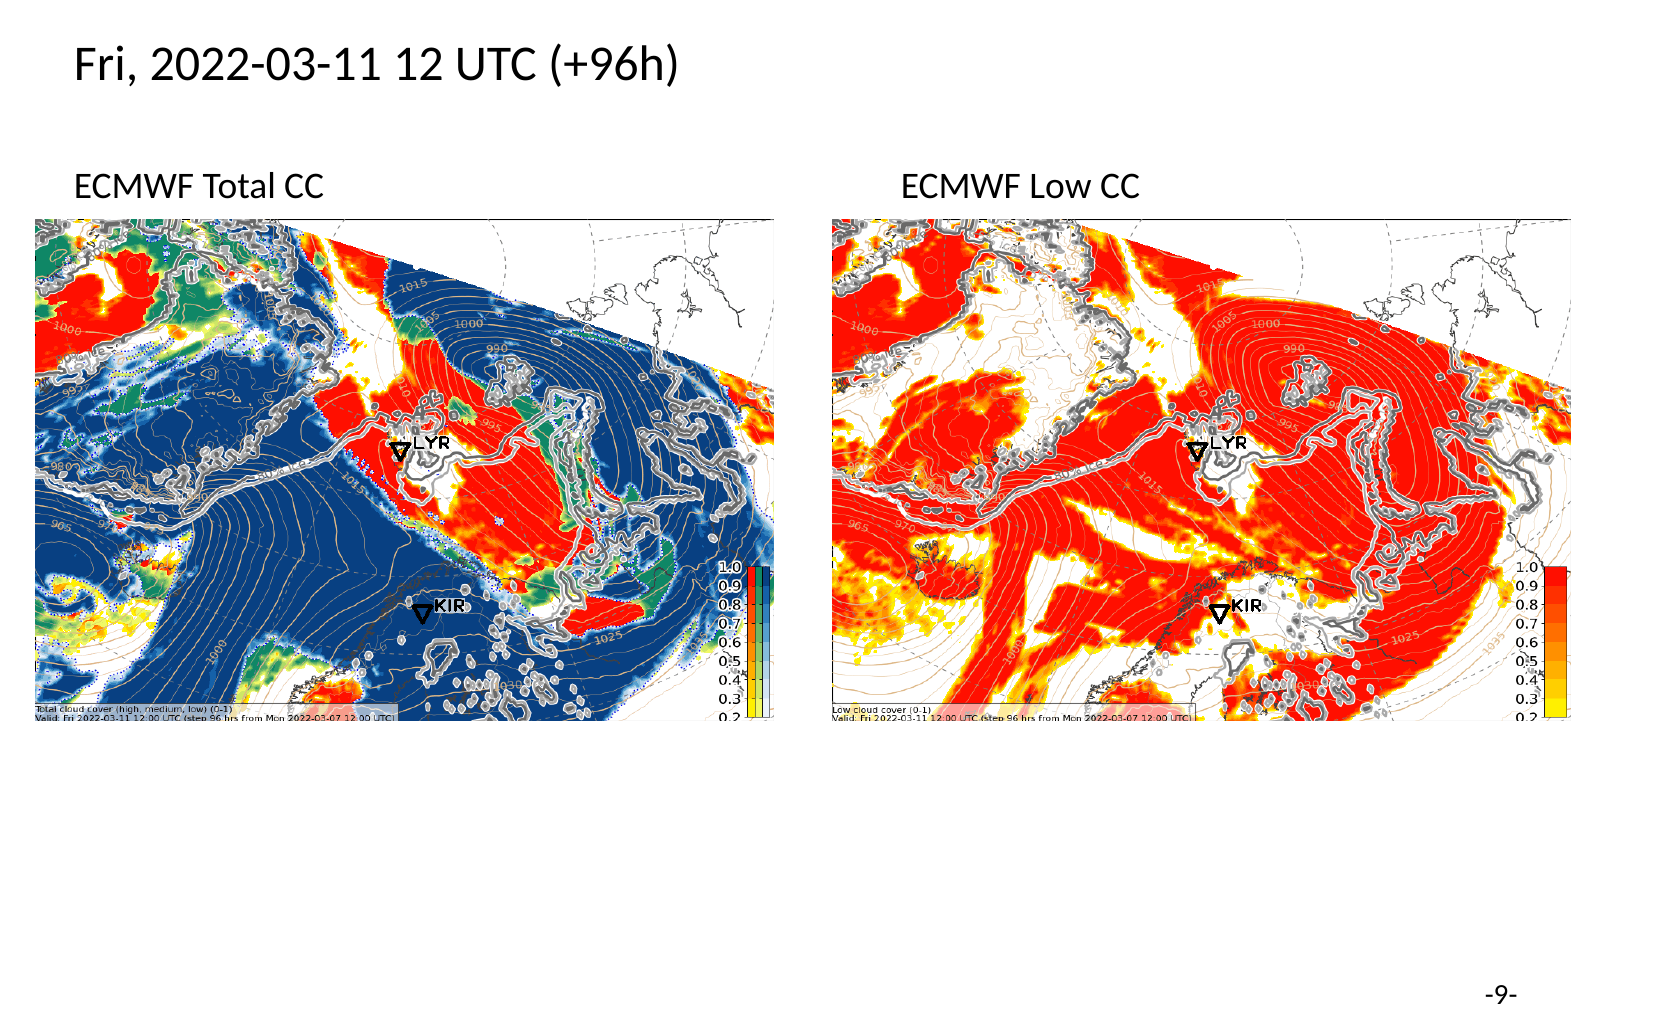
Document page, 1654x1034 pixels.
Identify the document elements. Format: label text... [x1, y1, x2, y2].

text_box ECMWF Low CC [885, 153, 1182, 259]
text_box Fri, 2022-03-11 12 UTC (+96h) [58, 29, 1300, 157]
picture [35, 219, 774, 721]
picture [832, 219, 1571, 721]
text_box ECMWF Total CC [59, 153, 365, 259]
